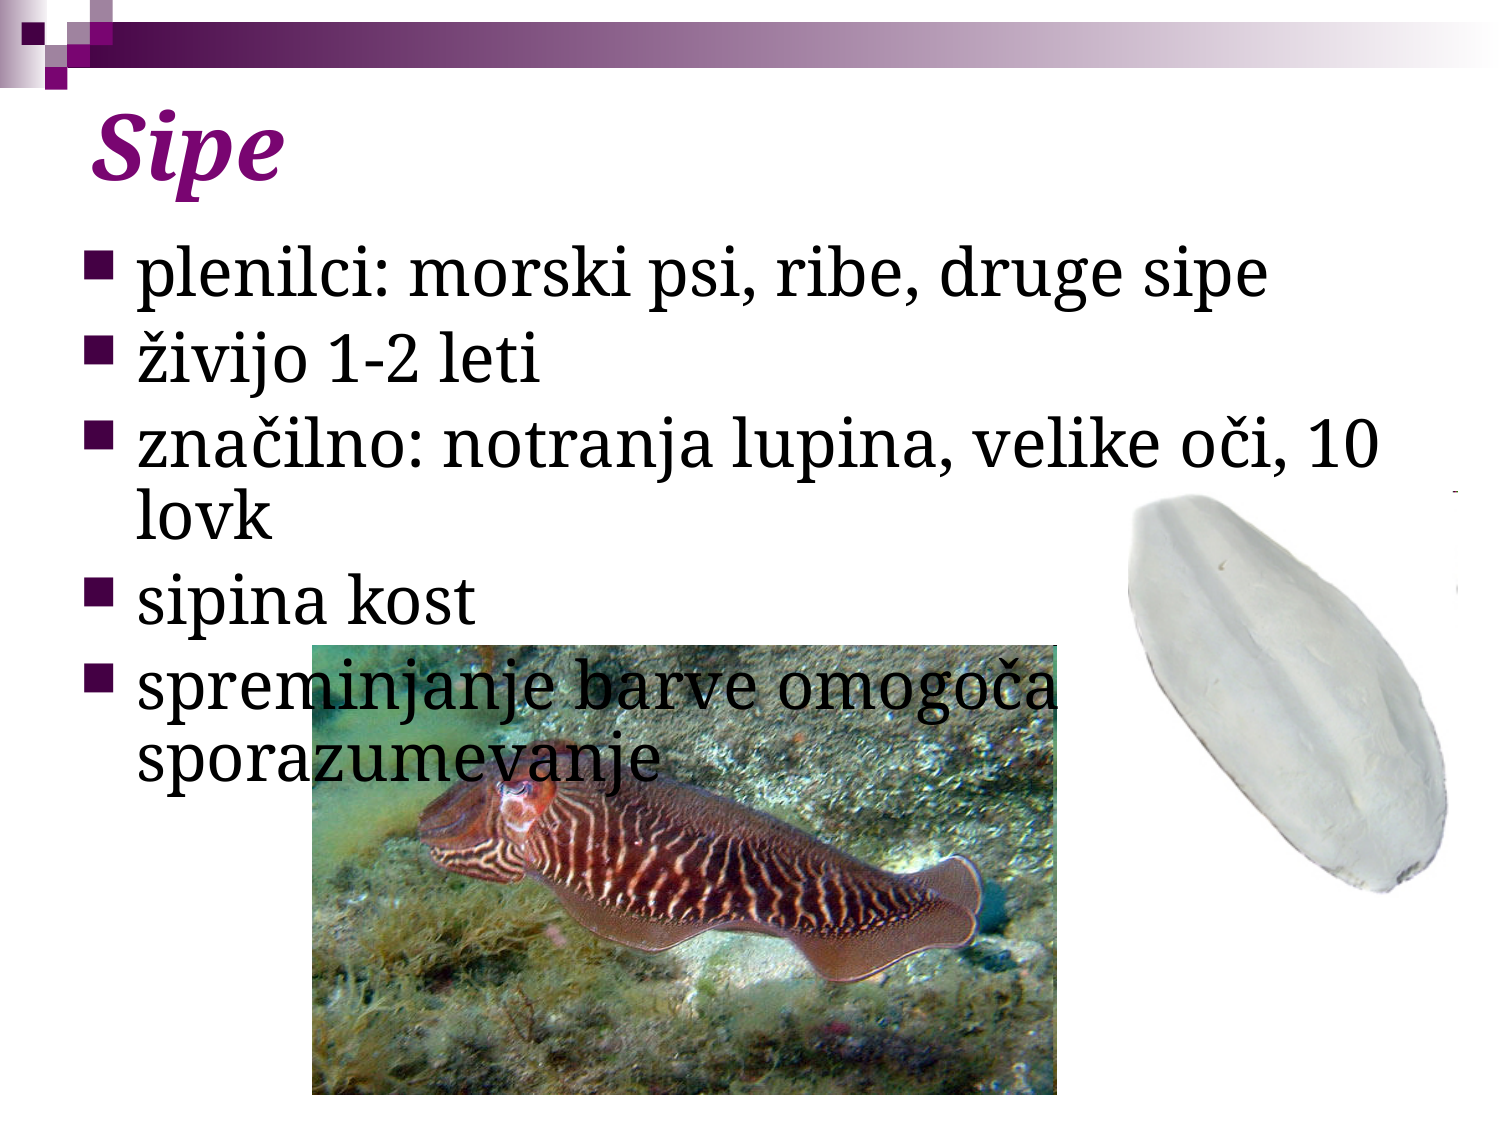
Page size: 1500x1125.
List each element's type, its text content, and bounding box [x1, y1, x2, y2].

list plenilci: morski psi, ribe, druge sipe živijo 1-2 leti značilno: notranja lupina, velike oči, 10 lovk sipina kost spreminjanje barve omogoča sporazumevanje [64, 231, 1415, 870]
picture [1128, 491, 1458, 898]
title Sipe [76, 31, 1427, 256]
picture [312, 870, 1057, 1095]
